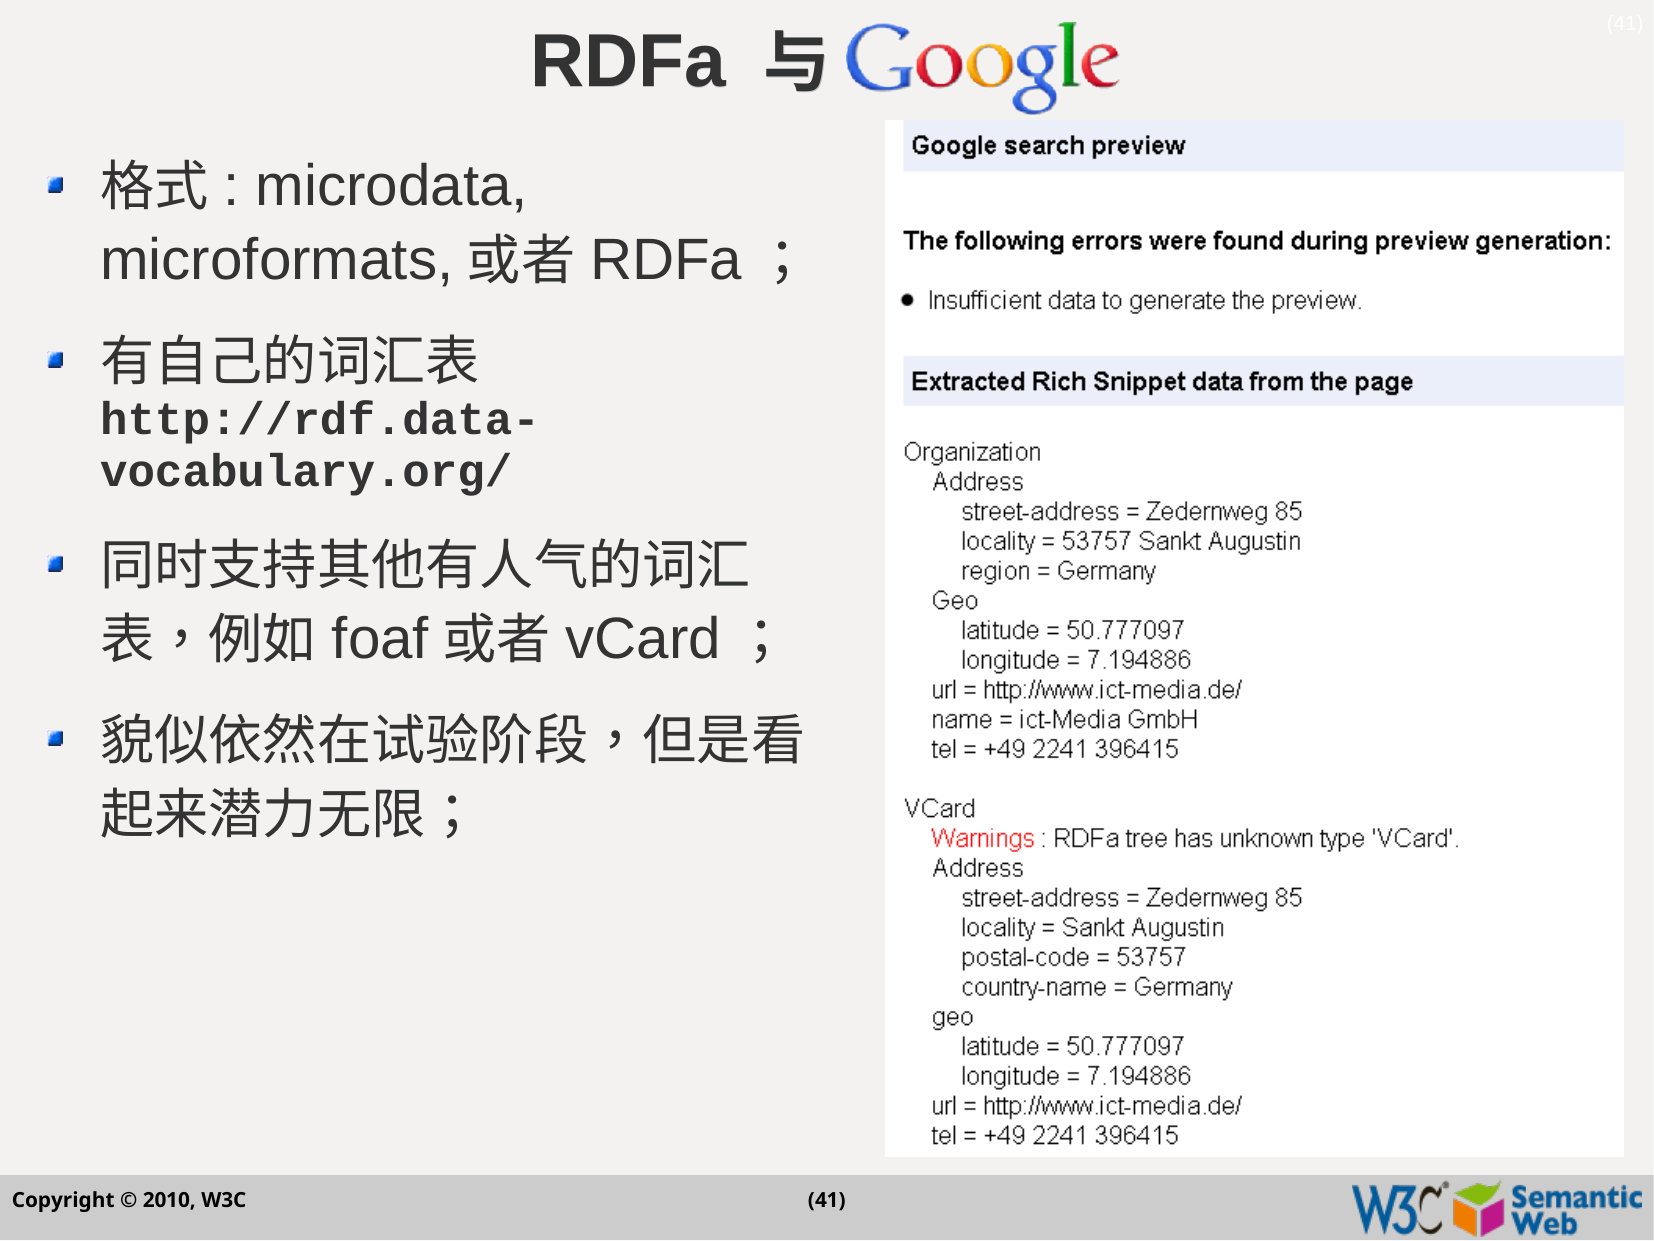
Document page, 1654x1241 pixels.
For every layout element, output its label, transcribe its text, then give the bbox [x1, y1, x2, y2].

picture [1352, 1178, 1642, 1237]
list 格式: microdata, microformats,或者RDFa； 有自己的词汇表 http://rdf.data-vocabulary.org/ 同时支持其他有人气的词汇表，例如foaf或者vCard； 貌似依然在试验阶段，但是看起来潜力无限； [29, 147, 853, 1134]
picture [846, 22, 1124, 118]
picture [885, 120, 1624, 1157]
title RDFa 与 [0, 0, 1654, 119]
